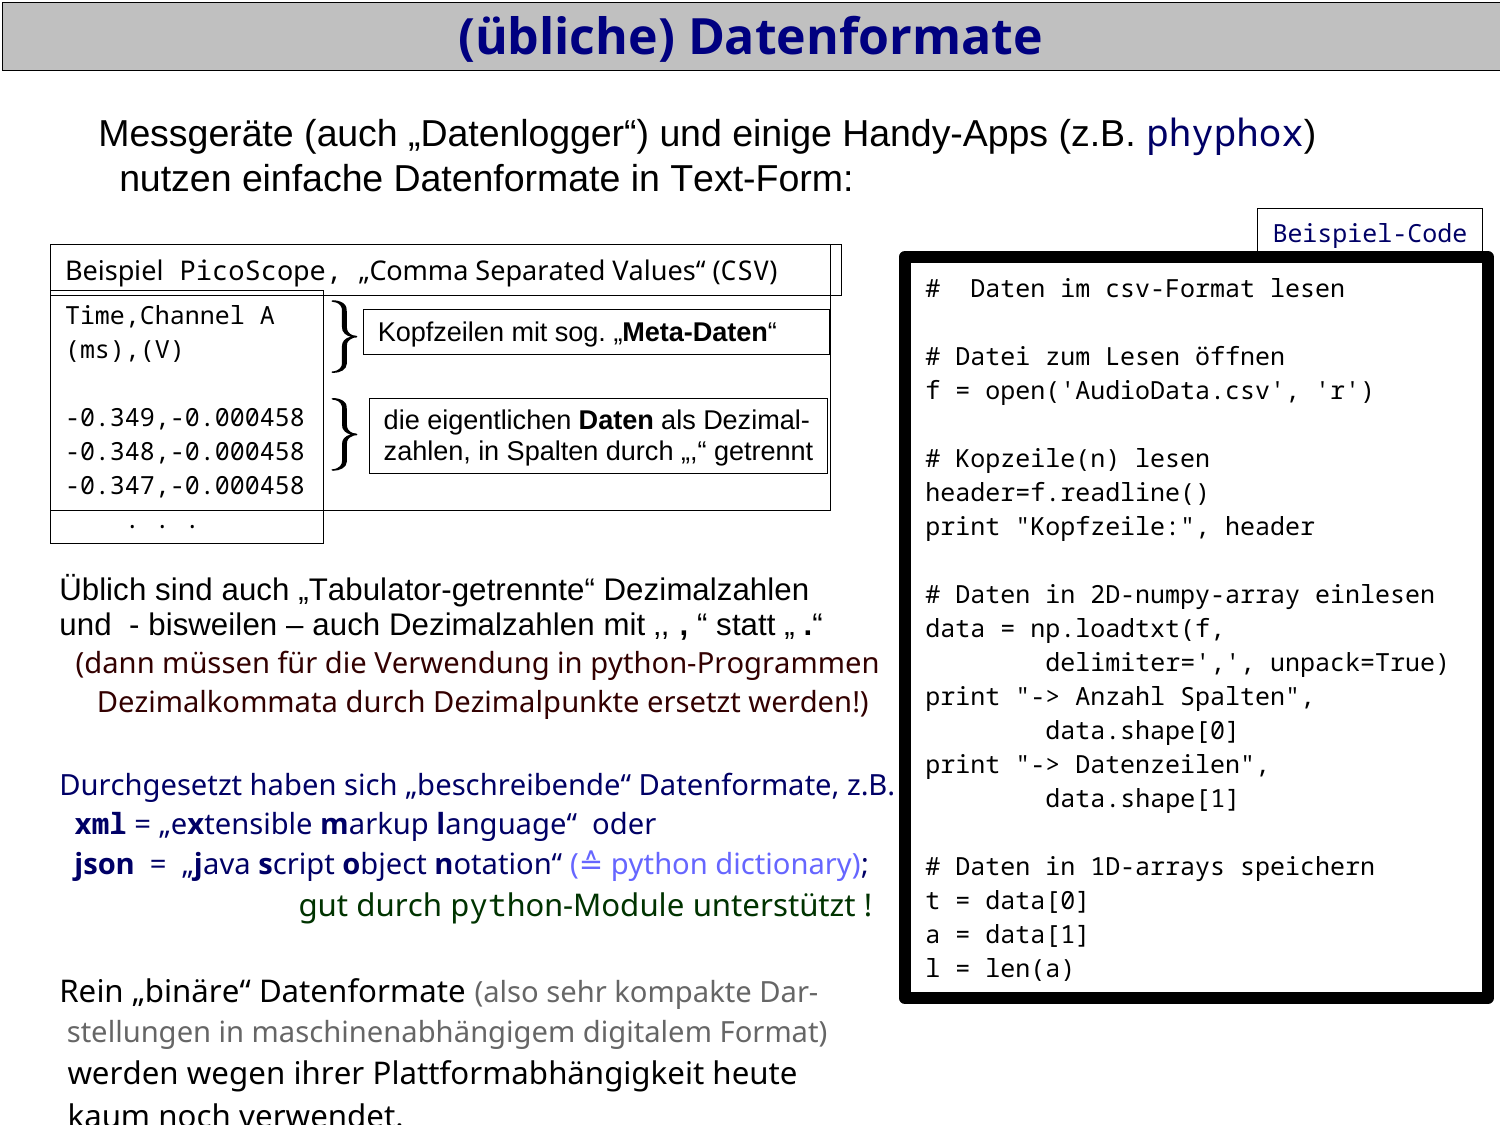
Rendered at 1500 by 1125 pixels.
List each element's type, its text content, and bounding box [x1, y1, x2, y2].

text_box # Daten im csv-Format lesen # Datei zum Lesen öffnen f = open('AudioData.csv', 'r') # Kopzeile(n) lesen header=f.readline() print "Kopfzeile:", header # Daten in 2D-numpy-array einlesen data = np.loadtxt(f, delimiter=',', unpack=True) print "-> Anzahl Spalten", data.shape[0] print "-> Datenzeilen", data.shape[1] # Daten in 1D-arrays speichern t = data[0] a = data[1] l = len(a) [904, 257, 1489, 899]
text_box Beispiel-Code [1257, 208, 1483, 253]
text_box [326, 300, 363, 373]
text_box Messgeräte (auch „Datenlogger“) und einige Handy-Apps (z.B. phyphox) nutzen einfache Datenformate in Text-Form: [83, 99, 1332, 200]
text_box Kopfzeilen mit sog. „Meta-Daten“ [363, 309, 830, 355]
text_box Üblich sind auch „Tabulator-getrennte“ Dezimalzahlen und - bisweilen – auch Dezimalzahlen mit ‚, , “ statt „ .“ (dann müssen für die Verwendung in python-Programmen Dezimalkommata durch Dezimalpunkte ersetzt werden!) Durchgesetzt haben sich „beschreibende“ Datenformate, z.B. xml = „extensible markup language“ oder json = „java script object notation“ (≙ python dictionary); gut durch python-Module unterstützt ! Rein „binäre“ Datenformate (also sehr kompakte Dar- stellungen in maschinenabhängigem digitalem Format) werden wegen ihrer Plattformabhängigkeit heute kaum noch verwendet. [44, 565, 858, 1090]
title (übliche) Datenformate [110, 0, 1392, 77]
text_box die eigentlichen Daten als Dezimal- zahlen, in Spalten durch „,“ getrennt [369, 398, 828, 474]
text_box Time,Channel A (ms),(V) -0.349,-0.000458 -0.348,-0.000458 -0.347,-0.000458 . . . [51, 296, 324, 510]
text_box [326, 398, 363, 471]
text_box Beispiel PicoScope, „Comma Separated Values“ (CSV) [51, 245, 820, 291]
